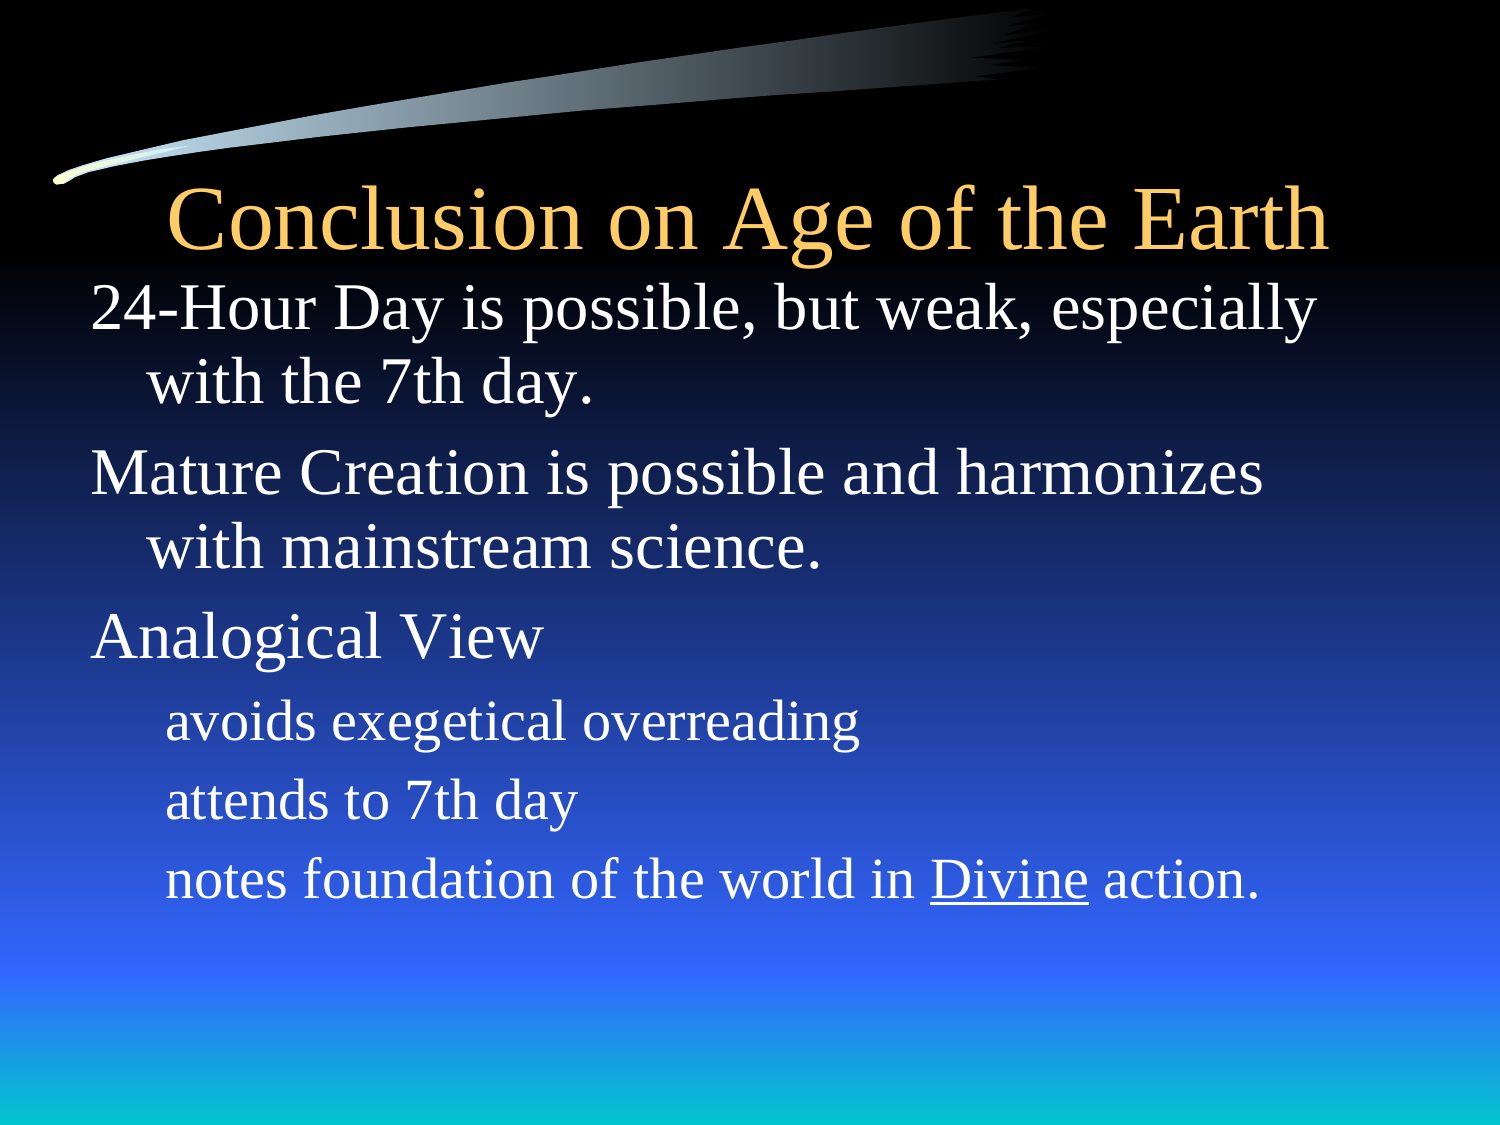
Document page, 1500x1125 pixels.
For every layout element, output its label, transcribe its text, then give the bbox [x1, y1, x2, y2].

title Conclusion on Age of the Earth [112, 124, 1388, 262]
list 24-Hour Day is possible, but weak, especially with the 7th day. Mature Creation is possible and harmonizes with mainstream science. Analogical View avoids exegetical overreading attends to 7th day notes foundation of the world in Divine action. [75, 262, 1413, 1125]
